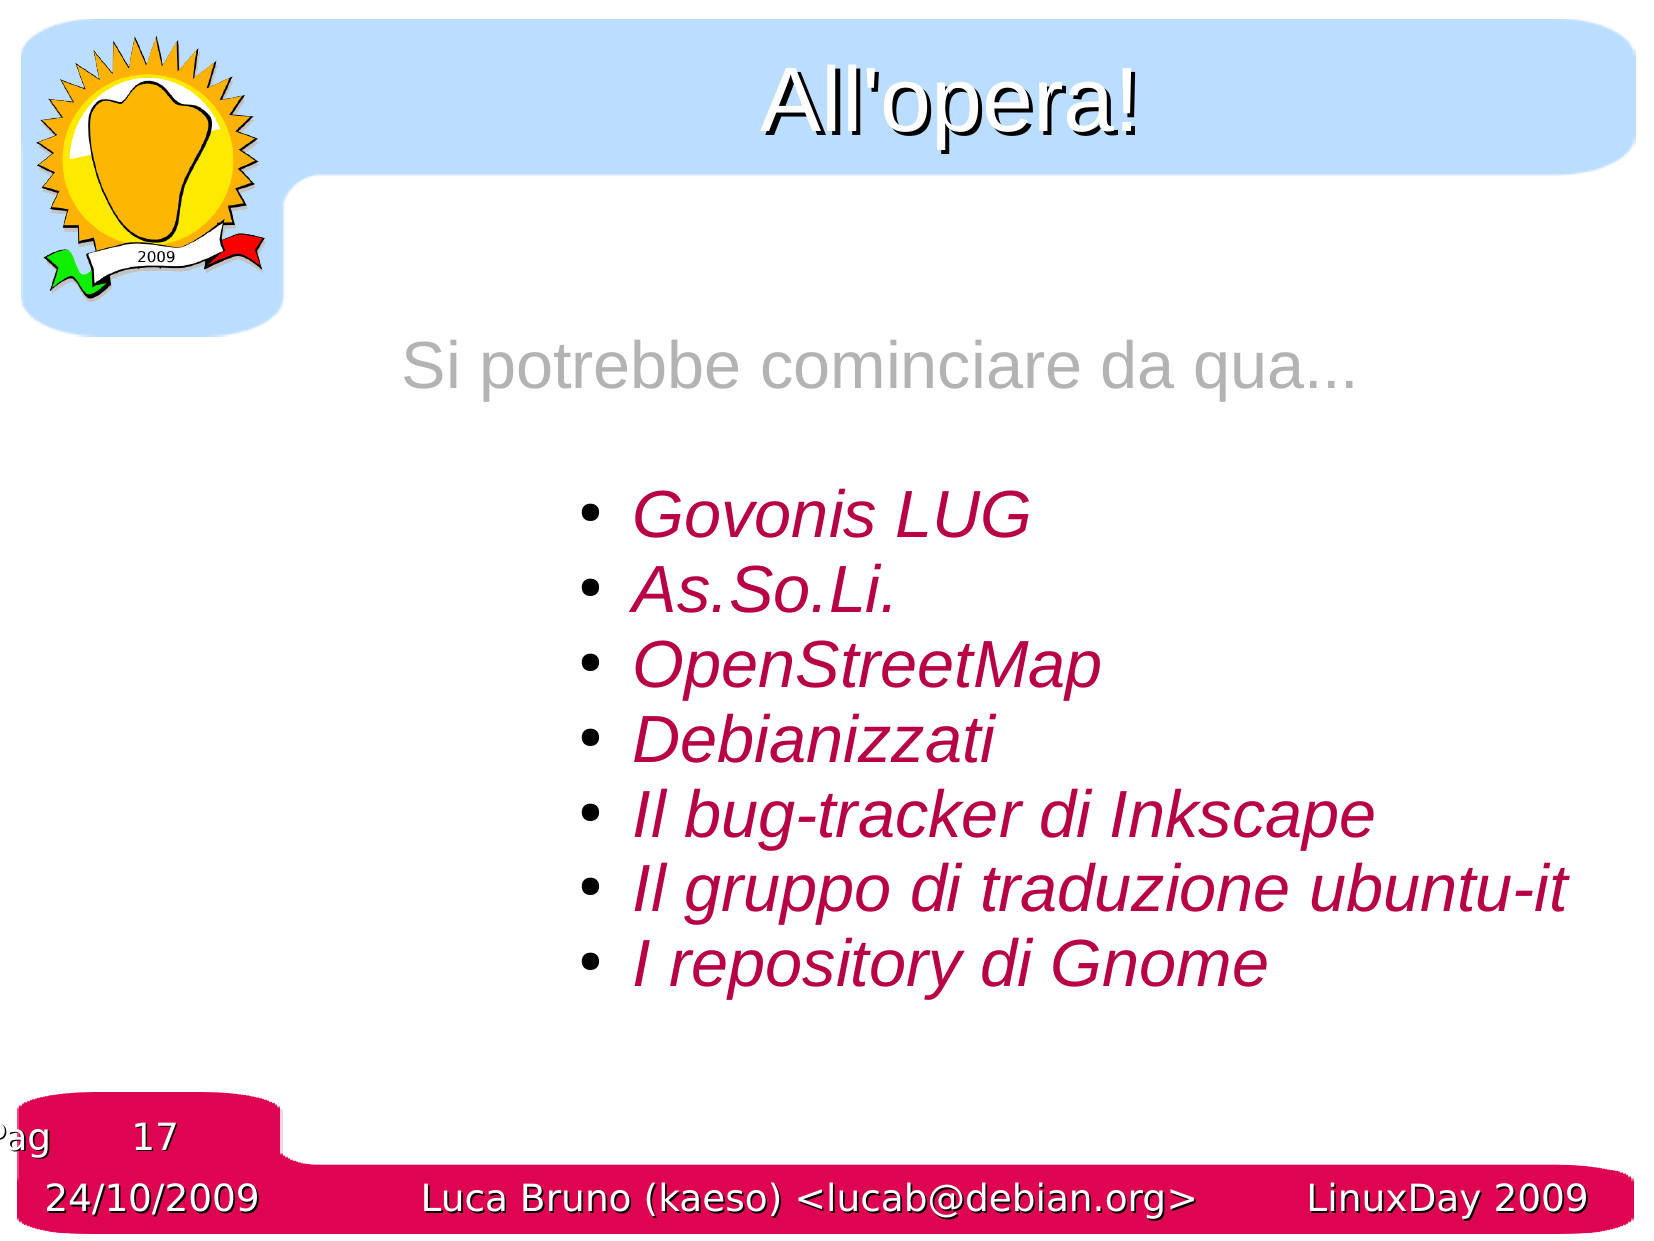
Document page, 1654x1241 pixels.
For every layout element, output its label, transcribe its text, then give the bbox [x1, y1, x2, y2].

picture [35, 1133, 44, 1147]
text_box Pag <number> [46, 1108, 278, 1182]
picture [21, 19, 1636, 337]
picture [17, 1092, 1634, 1234]
text_box Luca Bruno (kaeso) <lucab@debian.org> LinuxDay 2009 [405, 1169, 1604, 1241]
text_box 24/10/2009 [29, 1169, 284, 1241]
subtitle Si potrebbe cominciare da qua... Govonis LUG As.So.Li. OpenStreetMap Debianizzati Il bug-tracker di Inkscape Il gruppo di traduzione ubuntu-it I repository di Gnome [401, 206, 1636, 1123]
title All'opera! [265, 3, 1636, 196]
